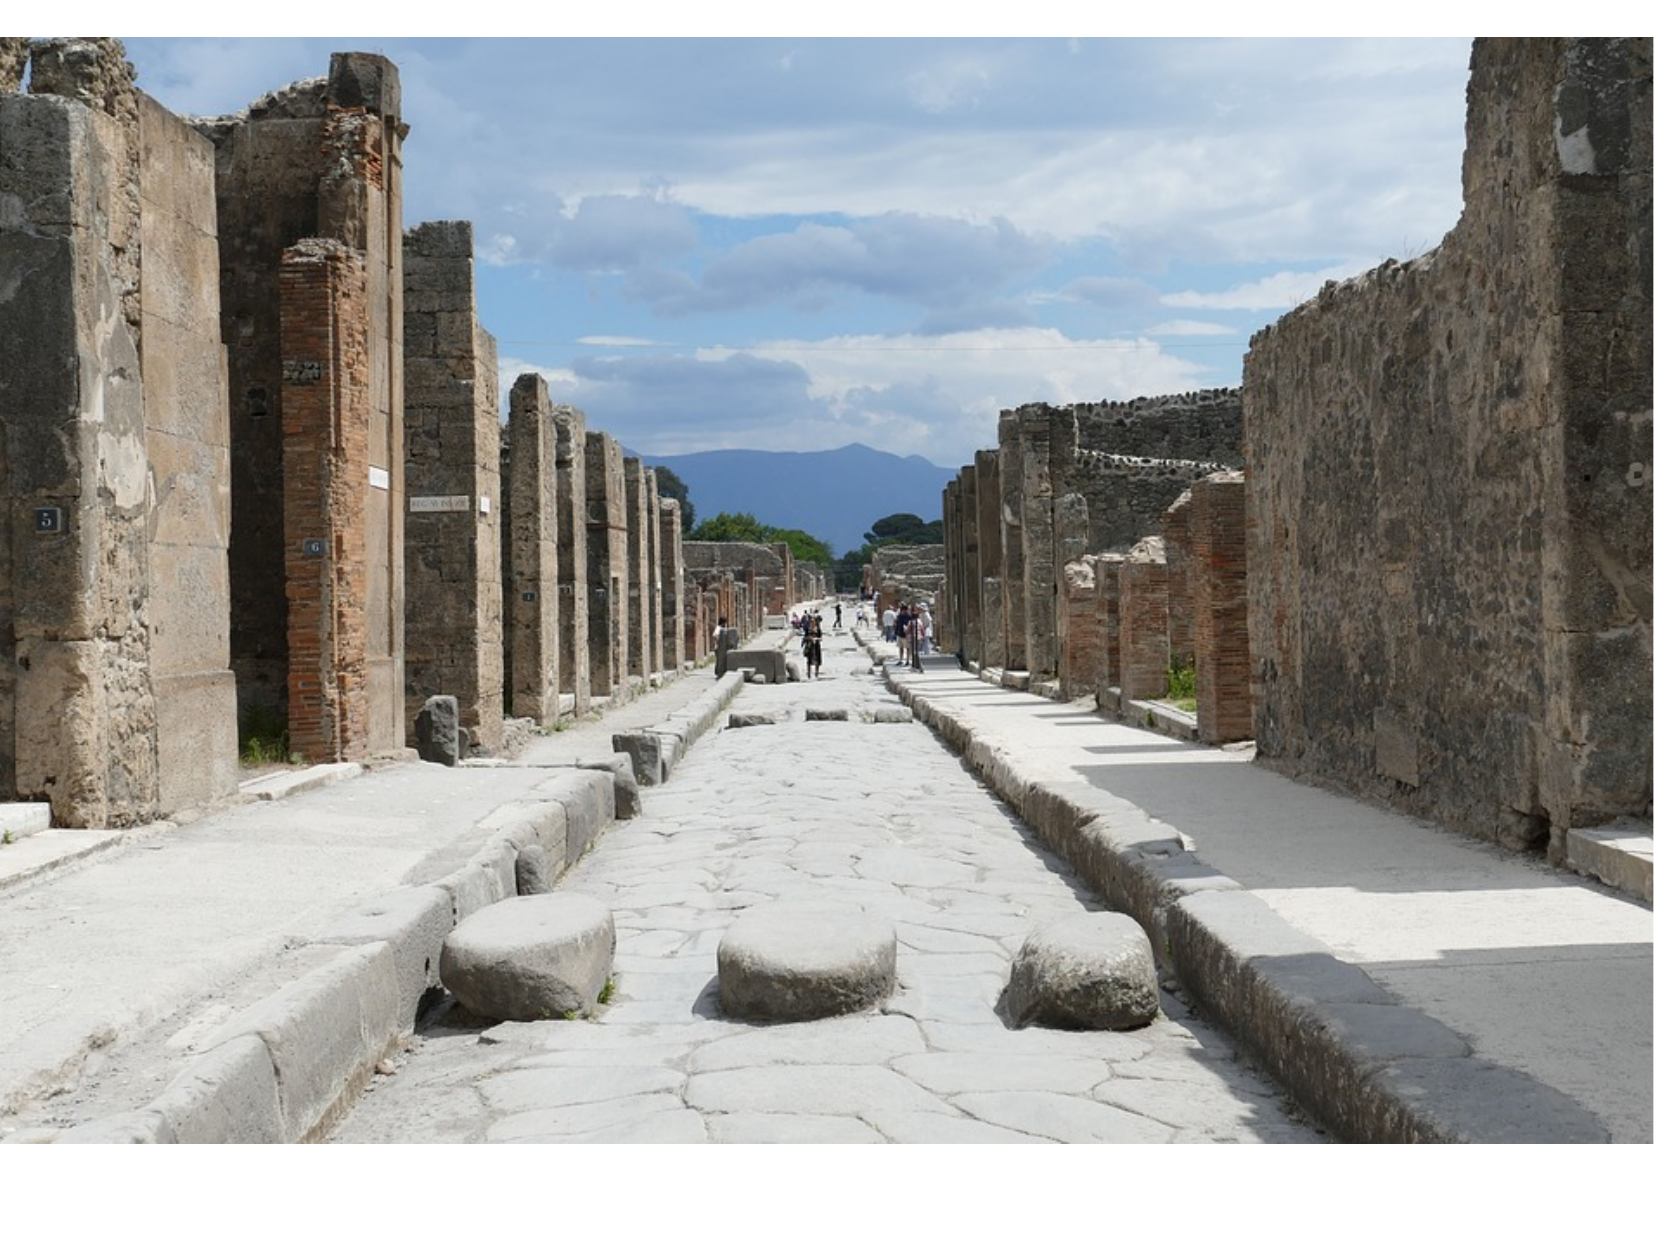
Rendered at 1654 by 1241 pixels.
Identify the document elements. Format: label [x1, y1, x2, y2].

picture [0, 37, 1654, 1144]
